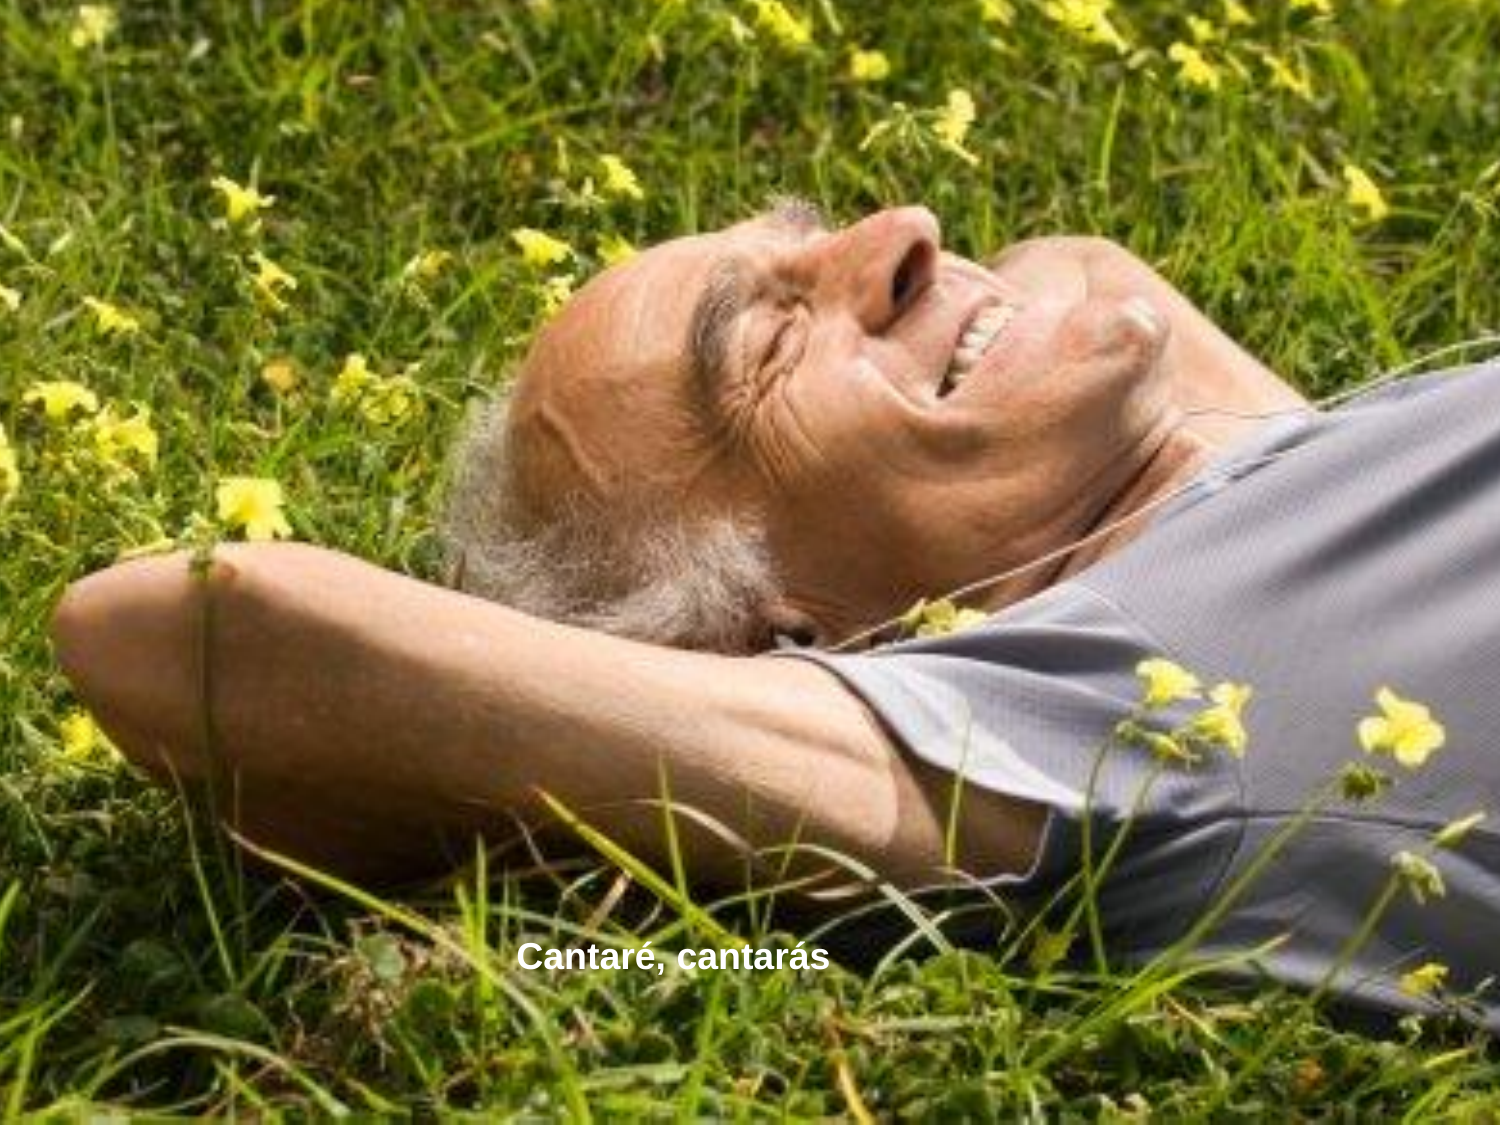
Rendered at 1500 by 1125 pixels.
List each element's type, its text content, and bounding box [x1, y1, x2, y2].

text_box Cantaré, cantarás [501, 924, 863, 1031]
picture [0, 0, 1500, 1125]
